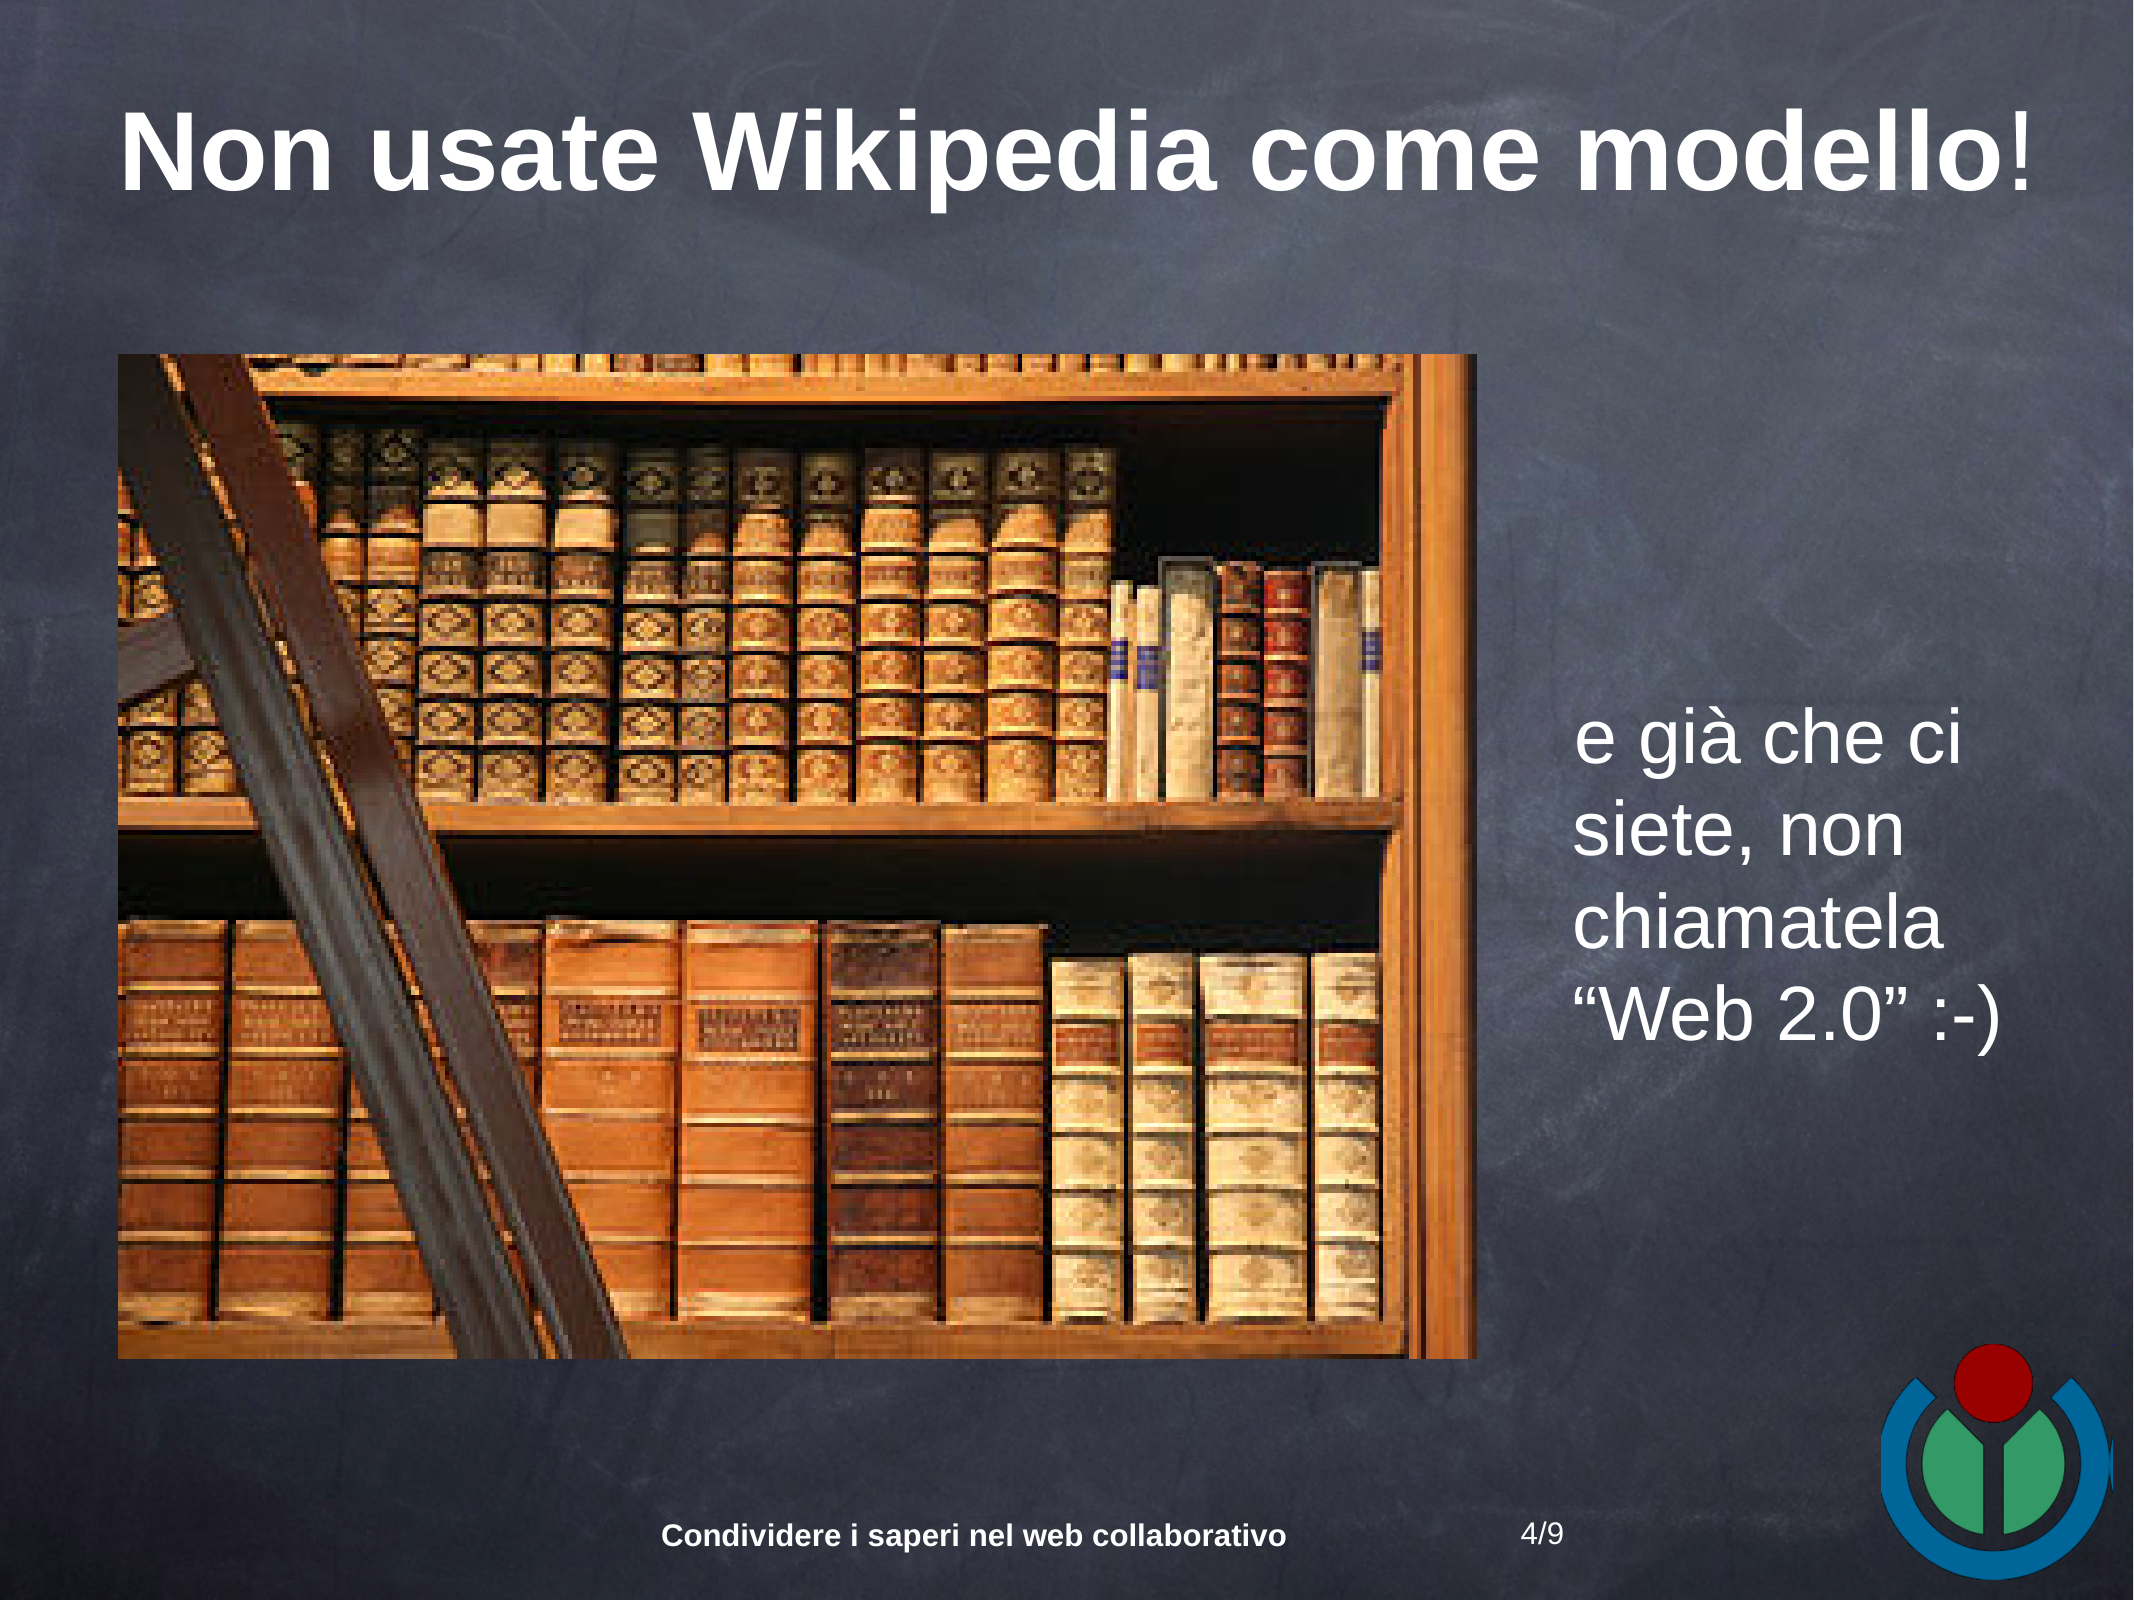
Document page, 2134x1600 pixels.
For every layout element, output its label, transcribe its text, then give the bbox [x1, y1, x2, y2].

picture [0, 0, 2134, 1600]
text_box Non usate Wikipedia come modello! [88, 67, 2067, 325]
list e già che ci siete, non chiamatela “Web 2.0” :-) [1505, 649, 2097, 1093]
